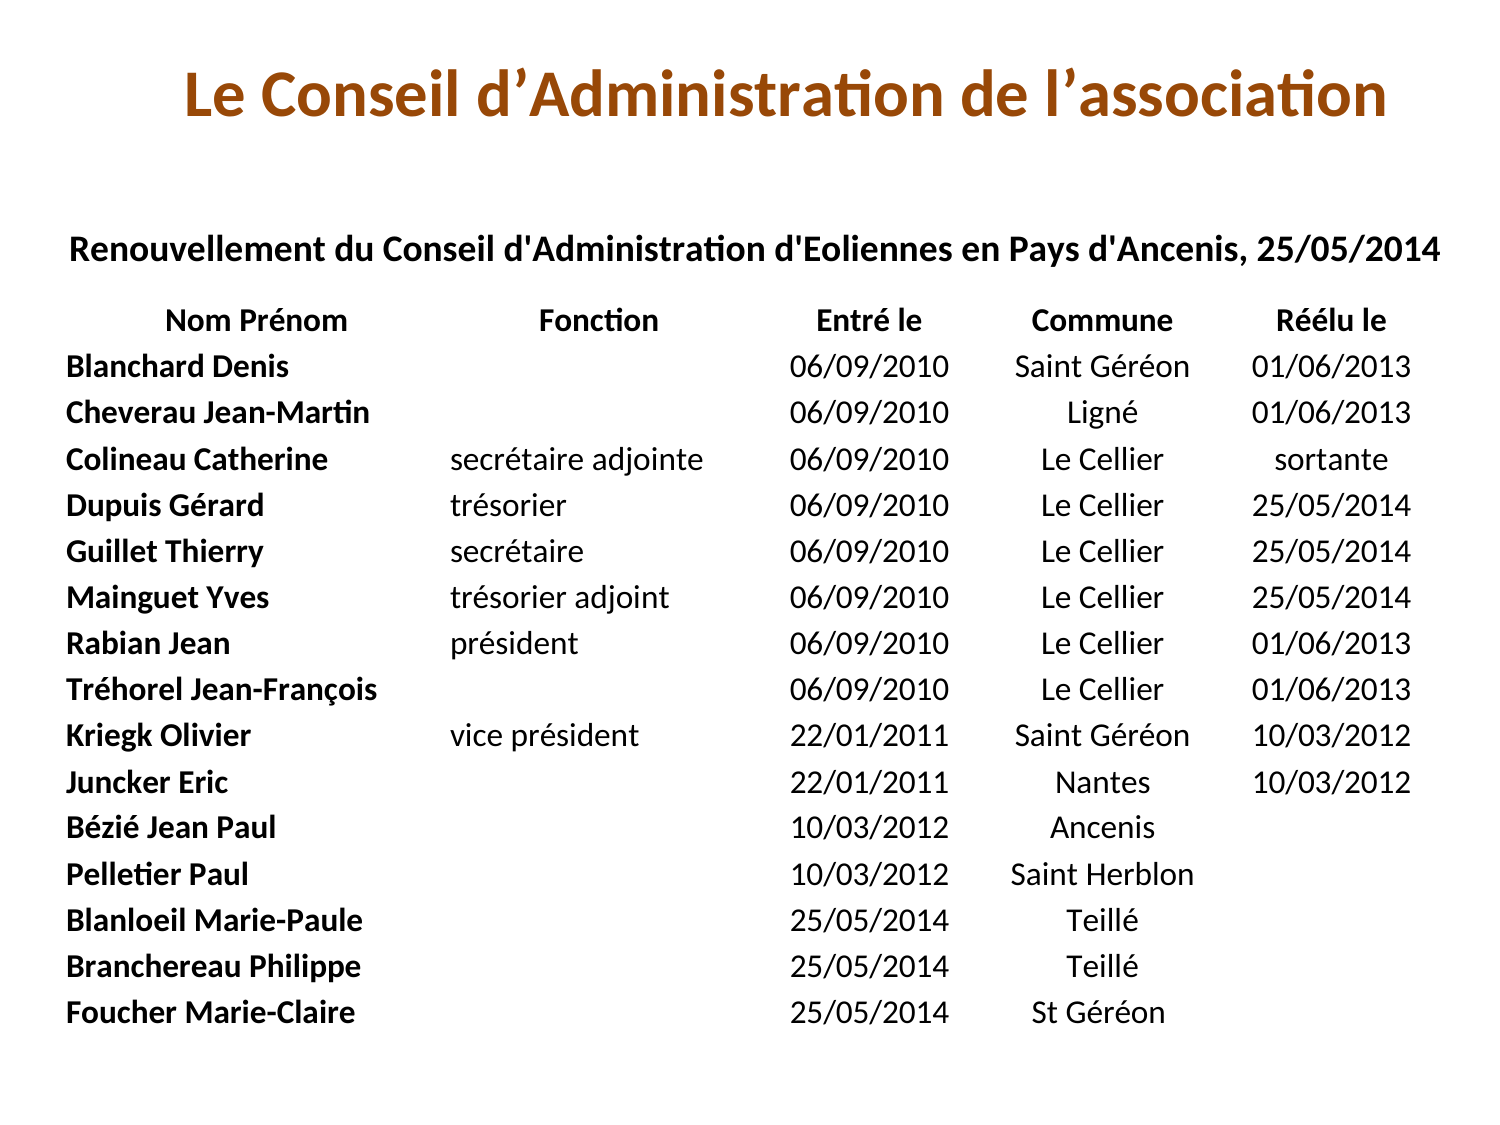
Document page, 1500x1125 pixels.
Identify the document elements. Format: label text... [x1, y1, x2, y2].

table_cell 06/09/2010 [750, 617, 989, 663]
table_cell Guillet Thierry [65, 525, 449, 571]
table_cell 10/03/2012 [1216, 710, 1447, 756]
table_cell Saint Géréon [989, 710, 1216, 756]
table_cell Commune [989, 295, 1216, 341]
table_cell Pelletier Paul [65, 848, 449, 894]
table_cell Foucher Marie-Claire [65, 987, 449, 1033]
table_cell Saint Herblon [989, 848, 1216, 894]
table_cell [449, 663, 750, 710]
table_cell secrétaire adjointe [449, 433, 750, 479]
table_cell Branchereau Philippe [65, 940, 449, 987]
table_cell 06/09/2010 [750, 663, 989, 710]
table_cell St Géréon [989, 987, 1216, 1033]
table_cell Entré le [750, 295, 989, 341]
table_cell 01/06/2013 [1216, 617, 1447, 663]
table_cell Le Cellier [989, 617, 1216, 663]
table_cell trésorier [449, 479, 750, 525]
table_cell Le Cellier [989, 433, 1216, 479]
table_cell Le Cellier [989, 663, 1216, 710]
table_cell 01/06/2013 [1216, 341, 1447, 387]
table_cell [1216, 802, 1447, 848]
table_cell [449, 940, 750, 987]
table_cell 10/03/2012 [750, 802, 989, 848]
table_cell trésorier adjoint [449, 571, 750, 617]
table_cell Dupuis Gérard [65, 479, 449, 525]
table_cell 01/06/2013 [1216, 387, 1447, 433]
table_cell secrétaire [449, 525, 750, 571]
table_cell Fonction [449, 295, 750, 341]
table_cell Colineau Catherine [65, 433, 449, 479]
table_cell [1216, 848, 1447, 894]
table_cell [449, 987, 750, 1033]
table_cell [449, 756, 750, 802]
table_cell [449, 387, 750, 433]
table_cell 25/05/2014 [1216, 479, 1447, 525]
table_cell Nom Prénom [65, 295, 449, 341]
table_cell [449, 894, 750, 940]
table_header Renouvellement du Conseil d'Administration d'Eoliennes en Pays d'Ancenis, 25/05/2014 [65, 196, 1447, 295]
table_cell 06/09/2010 [750, 341, 989, 387]
table_cell Blanloeil Marie-Paule [65, 894, 449, 940]
table_cell [1216, 940, 1447, 987]
table_cell 22/01/2011 [750, 710, 989, 756]
table_cell Saint Géréon [989, 341, 1216, 387]
table_cell Rabian Jean [65, 617, 449, 663]
table_cell 06/09/2010 [750, 571, 989, 617]
table_cell sortante [1216, 433, 1447, 479]
table_cell 06/09/2010 [750, 479, 989, 525]
title Le Conseil d’Administration de l’association [112, 54, 1463, 126]
table_cell Teillé [989, 940, 1216, 987]
table_cell Le Cellier [989, 571, 1216, 617]
table_cell 01/06/2013 [1216, 663, 1447, 710]
table_cell Nantes [989, 756, 1216, 802]
table_cell président [449, 617, 750, 663]
table_cell Bézié Jean Paul [65, 802, 449, 848]
table_cell Le Cellier [989, 525, 1216, 571]
table_cell [449, 341, 750, 387]
table_cell 25/05/2014 [750, 894, 989, 940]
table_cell Ligné [989, 387, 1216, 433]
table_cell [1216, 987, 1447, 1033]
table_cell [449, 848, 750, 894]
table_cell Réélu le [1216, 295, 1447, 341]
table_cell Kriegk Olivier [65, 710, 449, 756]
table_cell [1216, 894, 1447, 940]
table_cell 06/09/2010 [750, 525, 989, 571]
table_cell Le Cellier [989, 479, 1216, 525]
table_cell 06/09/2010 [750, 433, 989, 479]
table_cell 25/05/2014 [750, 940, 989, 987]
table_cell 25/05/2014 [1216, 525, 1447, 571]
table_cell Blanchard Denis [65, 341, 449, 387]
table_cell 25/05/2014 [1216, 571, 1447, 617]
table_cell 10/03/2012 [750, 848, 989, 894]
table_cell 06/09/2010 [750, 387, 989, 433]
table_cell vice président [449, 710, 750, 756]
table_cell Juncker Eric [65, 756, 449, 802]
table_cell 22/01/2011 [750, 756, 989, 802]
table_cell Ancenis [989, 802, 1216, 848]
table_cell Tréhorel Jean-François [65, 663, 449, 710]
table_cell Teillé [989, 894, 1216, 940]
table_cell Mainguet Yves [65, 571, 449, 617]
table_cell 25/05/2014 [750, 987, 989, 1033]
table_cell 10/03/2012 [1216, 756, 1447, 802]
table_cell Cheverau Jean-Martin [65, 387, 449, 433]
table_cell [449, 802, 750, 848]
